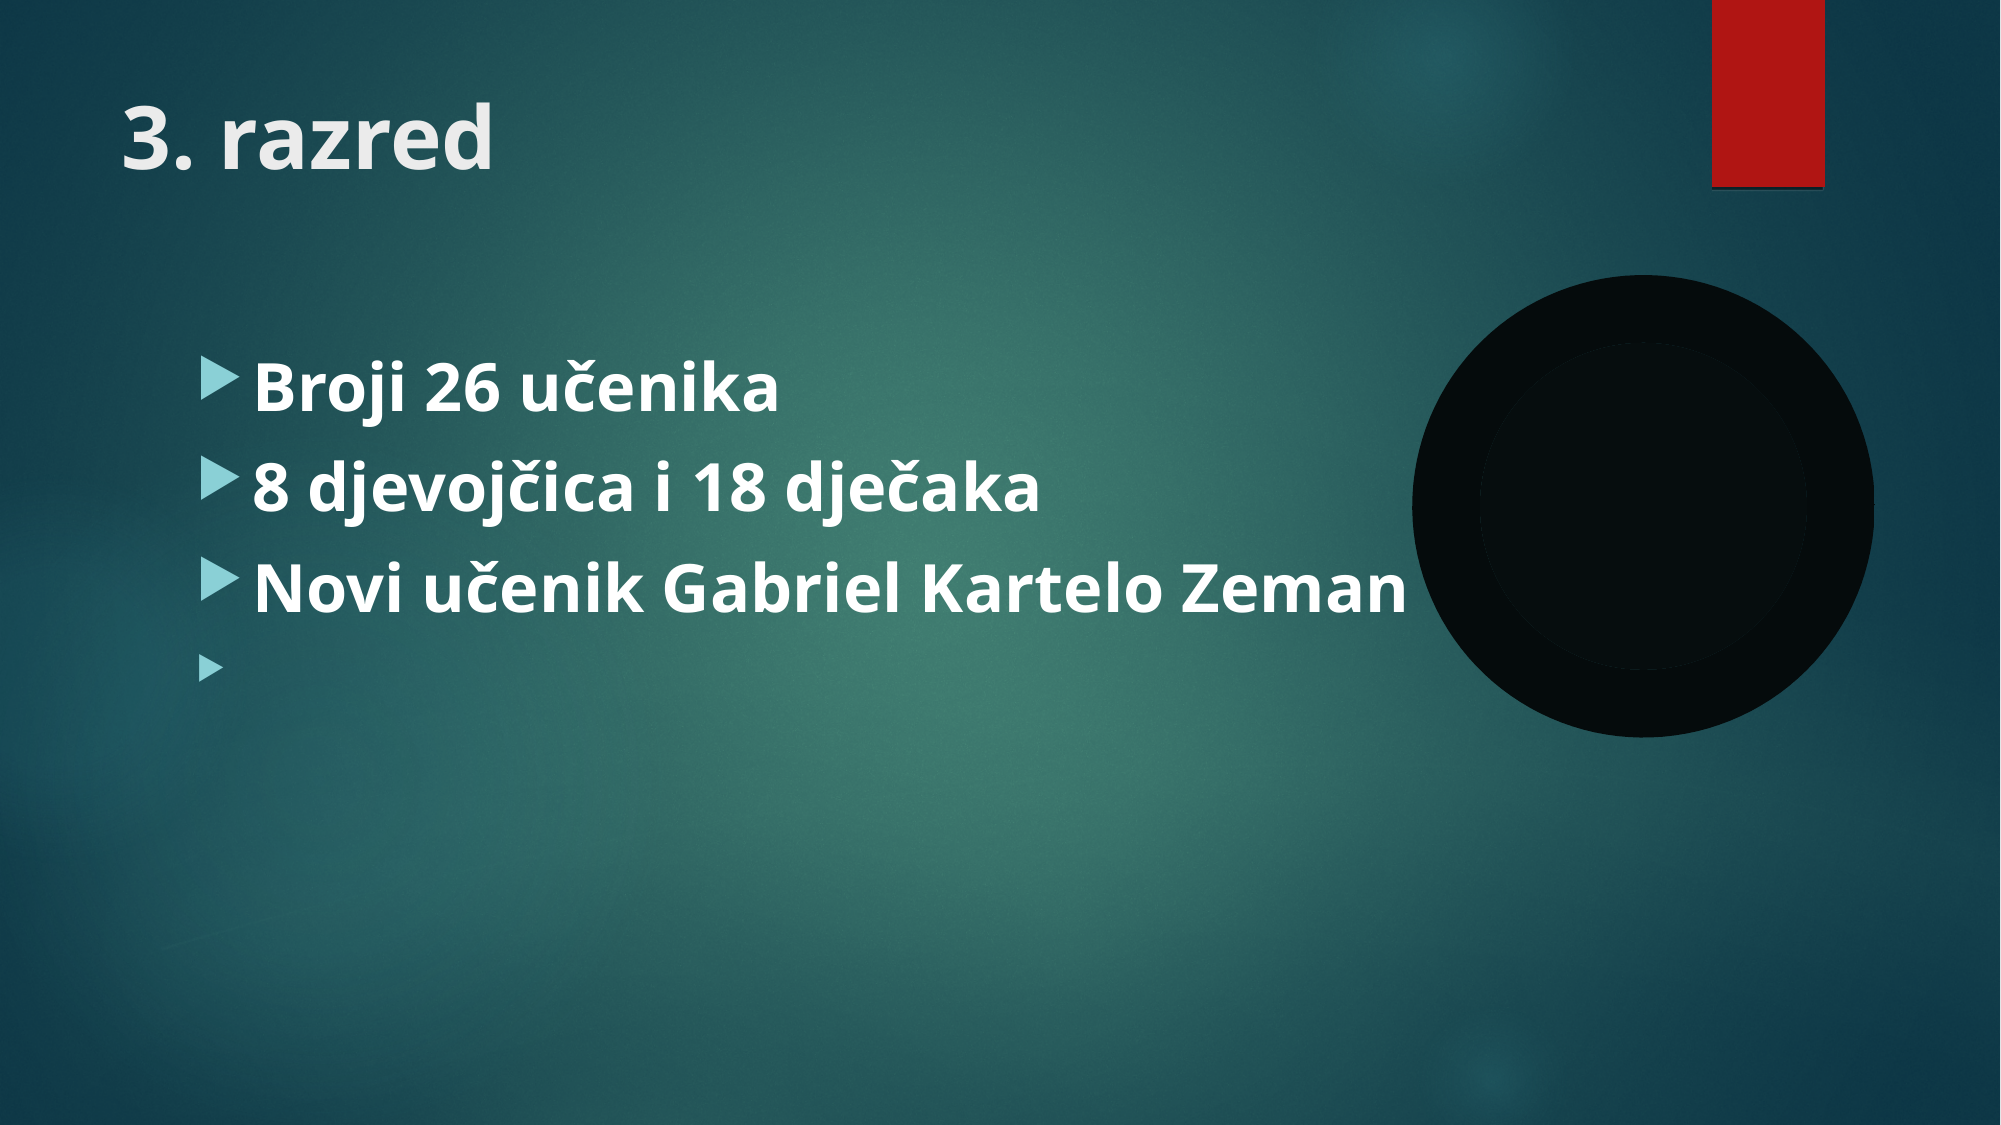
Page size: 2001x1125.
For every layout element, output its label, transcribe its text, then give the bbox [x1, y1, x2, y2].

title 3. razred [106, 74, 1649, 305]
list Broji 26 učenika 8 djevojčica i 18 dječaka Novi učenik Gabriel Kartelo Zeman [181, 336, 1649, 1026]
